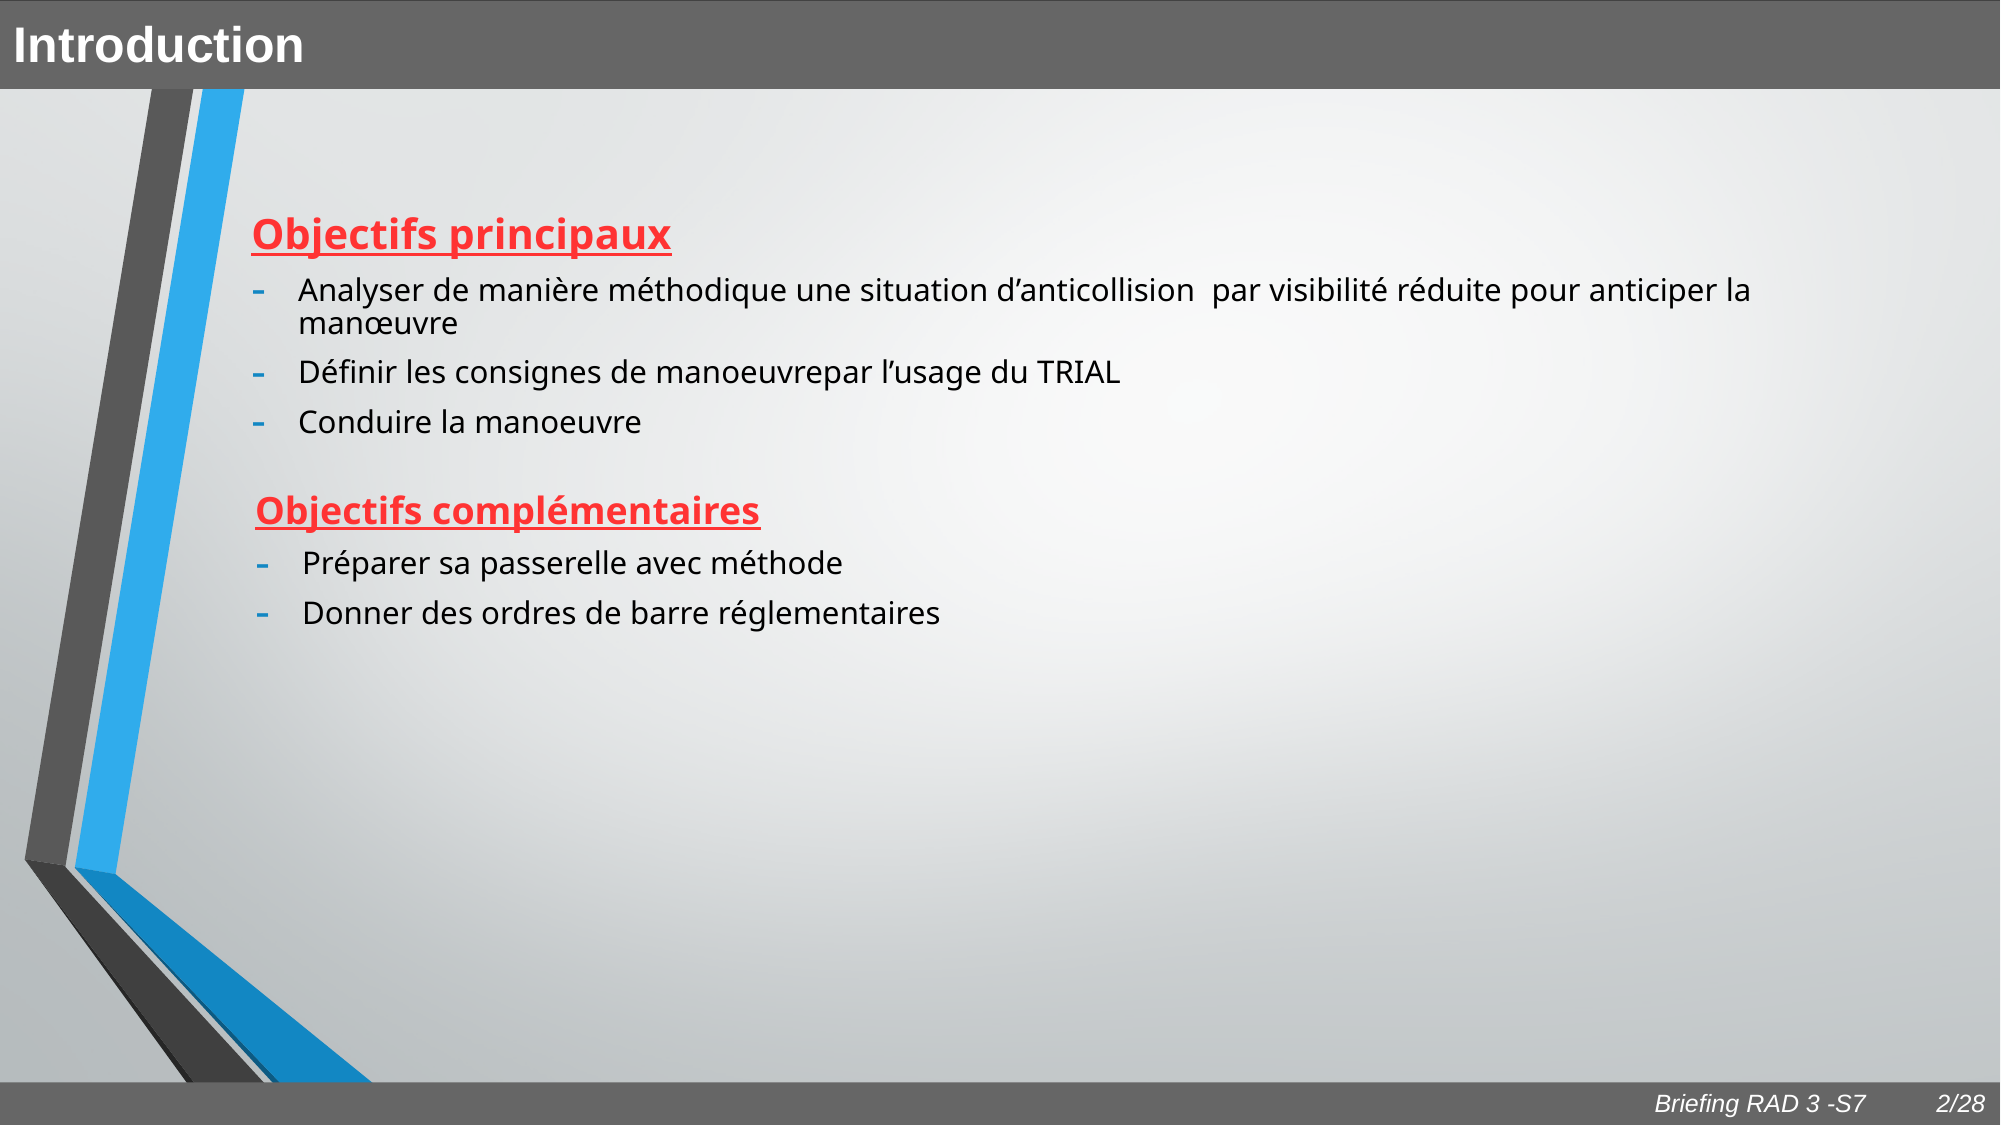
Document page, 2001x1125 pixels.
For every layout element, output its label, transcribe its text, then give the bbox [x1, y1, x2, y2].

list Objectifs principaux Analyser de manière méthodique une situation d’anticollision par visibilité réduite pour anticiper la manœuvre Définir les consignes de manoeuvrepar l’usage du TRIAL Conduire la manoeuvre [236, 200, 1831, 461]
title Introduction [0, 0, 2000, 89]
picture [0, 89, 185, 1082]
picture [116, 0, 2001, 1125]
text_box Briefing RAD 3 -S7 <numéro>/28 [0, 1082, 2000, 1125]
picture [66, 89, 271, 1082]
list Objectifs complémentaires Préparer sa passerelle avec méthode Donner des ordres de barre réglementaires [240, 484, 1016, 686]
